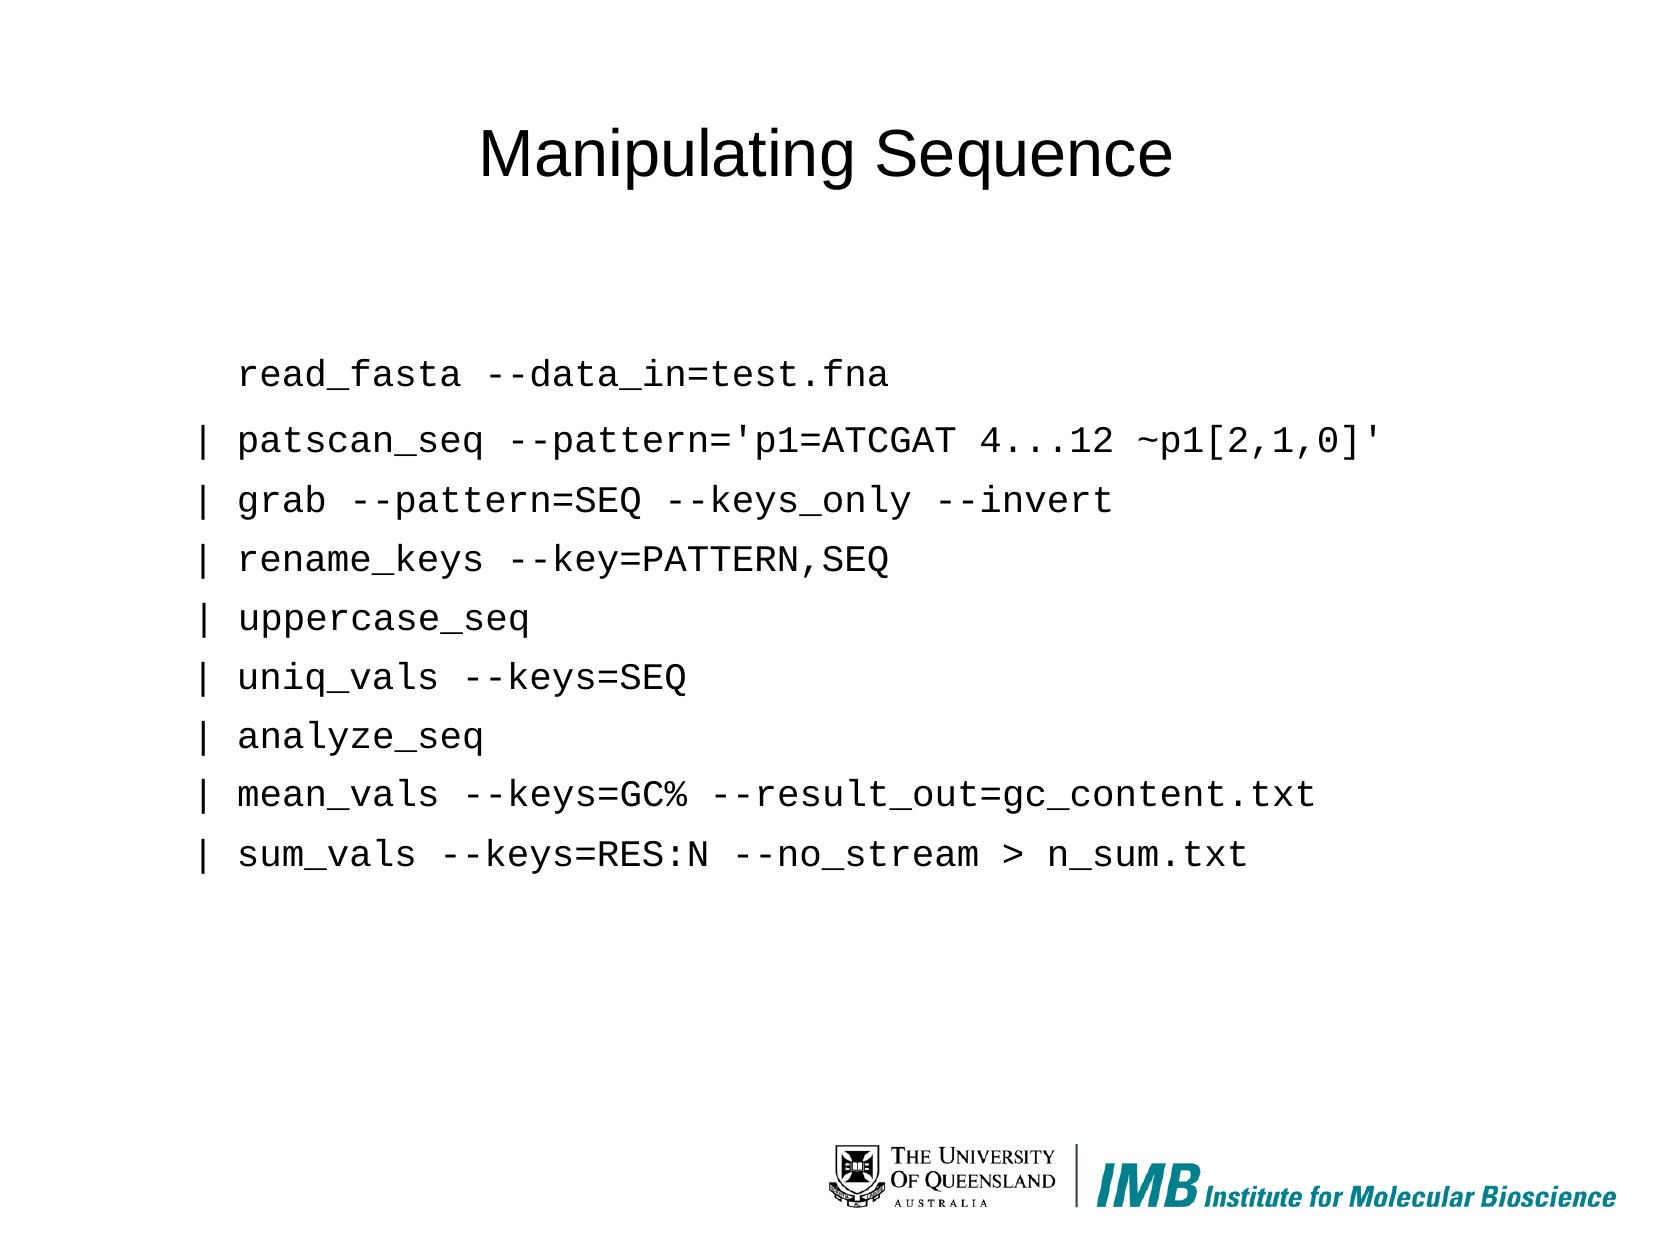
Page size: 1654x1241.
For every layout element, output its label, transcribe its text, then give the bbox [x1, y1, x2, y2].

text_box | patscan_seq --pattern='p1=ATCGAT 4...12 ~p1[2,1,0]' [177, 413, 1400, 471]
text_box | sum_vals --keys=RES:N --no_stream > n_sum.txt [177, 828, 1265, 886]
text_box read_fasta --data_in=test.fna [177, 347, 905, 406]
title Manipulating Sequence [82, 56, 1571, 250]
text_box | grab --pattern=SEQ --keys_only --invert [177, 473, 1130, 532]
text_box | analyze_seq [177, 710, 500, 767]
text_box | rename_keys --key=PATTERN,SEQ [177, 532, 905, 591]
picture [826, 1142, 1618, 1211]
text_box | uppercase_seq [178, 592, 546, 650]
text_box | uniq_vals --keys=SEQ [177, 651, 702, 709]
text_box | mean_vals --keys=GC% --result_out=gc_content.txt [177, 767, 1332, 826]
